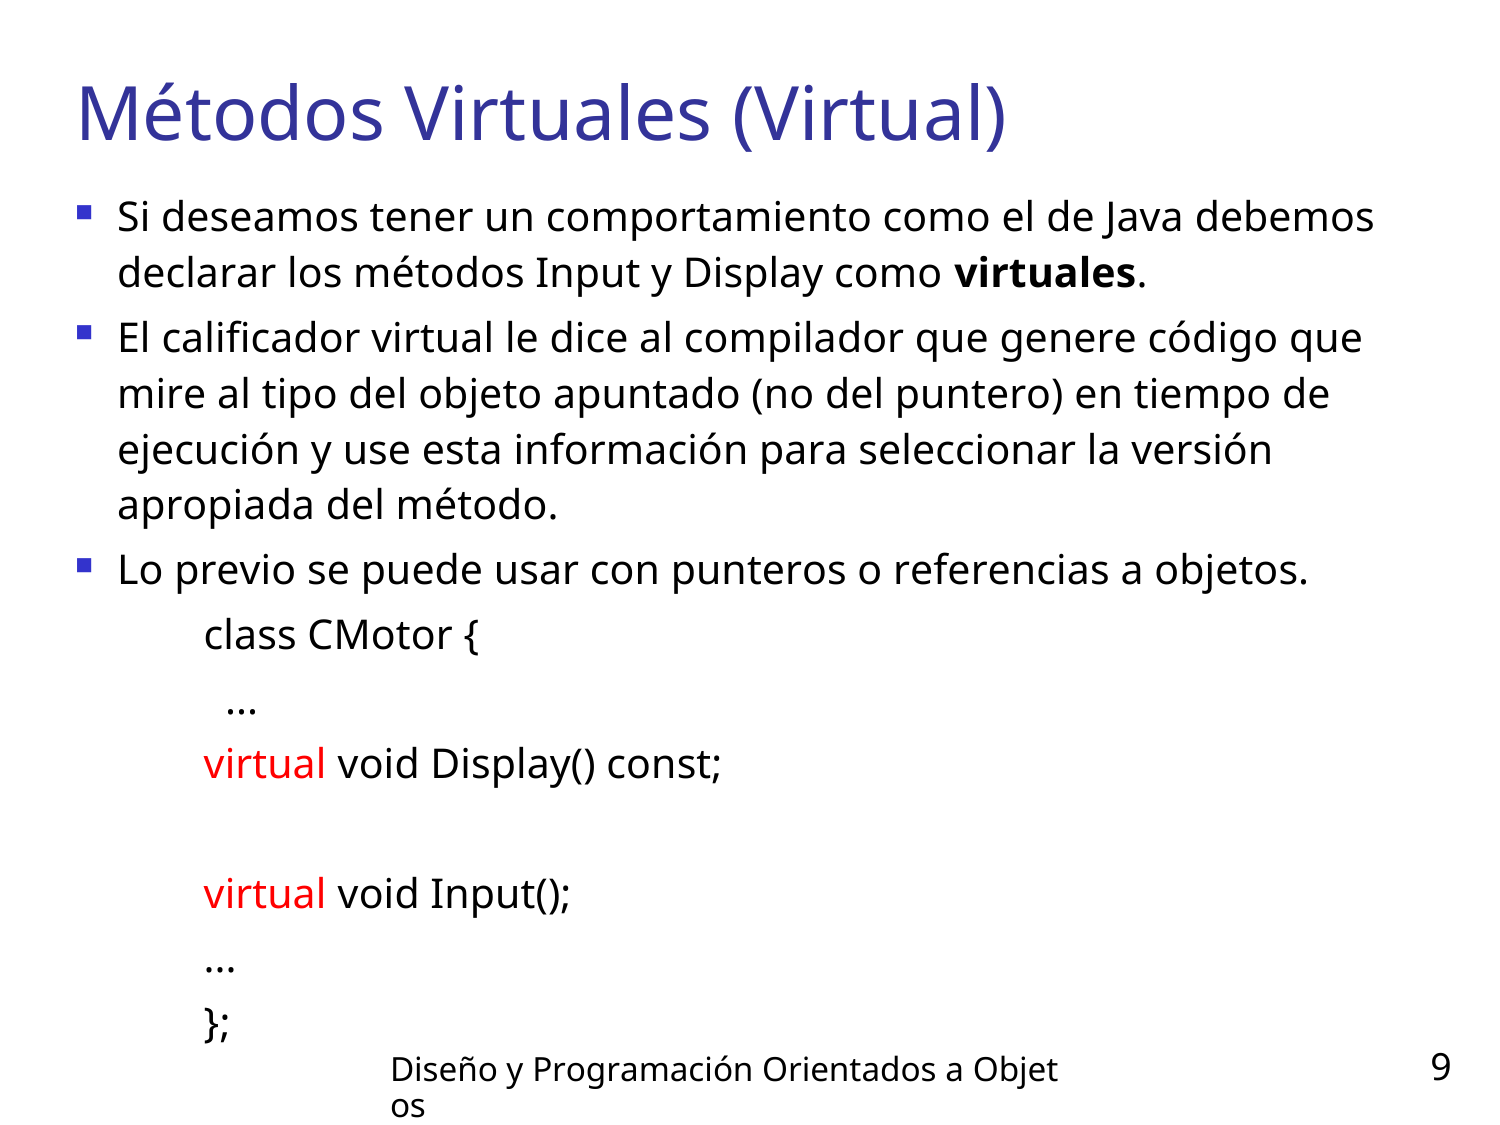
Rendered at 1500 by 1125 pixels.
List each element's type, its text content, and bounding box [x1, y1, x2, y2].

title Métodos Virtuales (Virtual)‏ [75, 25, 1466, 188]
list Si deseamos tener un comportamiento como el de Java debemos declarar los métodos Input y Display como virtuales. El calificador virtual le dice al compilador que genere código que mire al tipo del objeto apuntado (no del puntero) en tiempo de ejecución y use esta información para seleccionar la versión apropiada del método. Lo previo se puede usar con punteros o referencias a objetos. class CMotor { ... virtual void Display() const; virtual void Input(); ... }; [75, 187, 1462, 1051]
